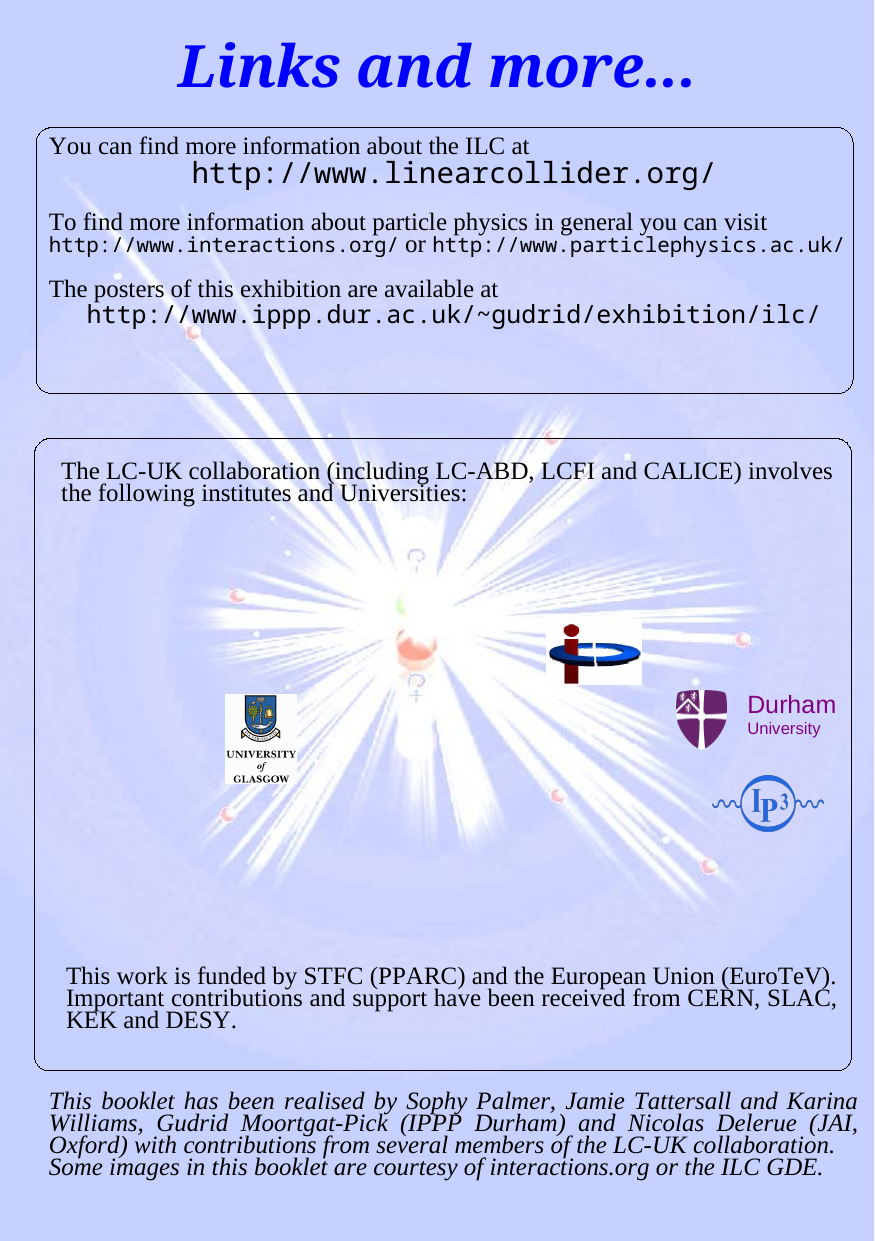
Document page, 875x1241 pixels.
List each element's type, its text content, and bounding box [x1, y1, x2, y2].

text_box The LC-UK collaboration (including LC-ABD, LCFI and CALICE) involves the following institutes and Universities: [46, 454, 849, 536]
text_box You can find more information about the ILC at http://www.linearcollider.org/ To find more information about particle physics in general you can visit http://www.interactions.org/ or http://www.particlephysics.ac.uk/ The posters of this exhibition are available at http://www.ippp.dur.ac.uk/~gudrid/exhibition/ilc/ [34, 128, 874, 389]
picture [0, 0, 875, 1241]
text_box Durham University [732, 683, 874, 761]
text_box Links and more... [105, 17, 772, 119]
text_box This booklet has been realised by Sophy Palmer, Jamie Tattersall and Karina Williams, Gudrid Moortgat-Pick (IPPP Durham) and Nicolas Delerue (JAI, Oxford) with contributions from several members of the LC-UK collaboration. Some images in this booklet are courtesy of interactions.org or the ILC GDE. [34, 1084, 874, 1218]
text_box This work is funded by STFC (PPARC) and the European Union (EuroTeV). Important contributions and support have been received from CERN, SLAC, KEK and DESY. [51, 959, 854, 1065]
